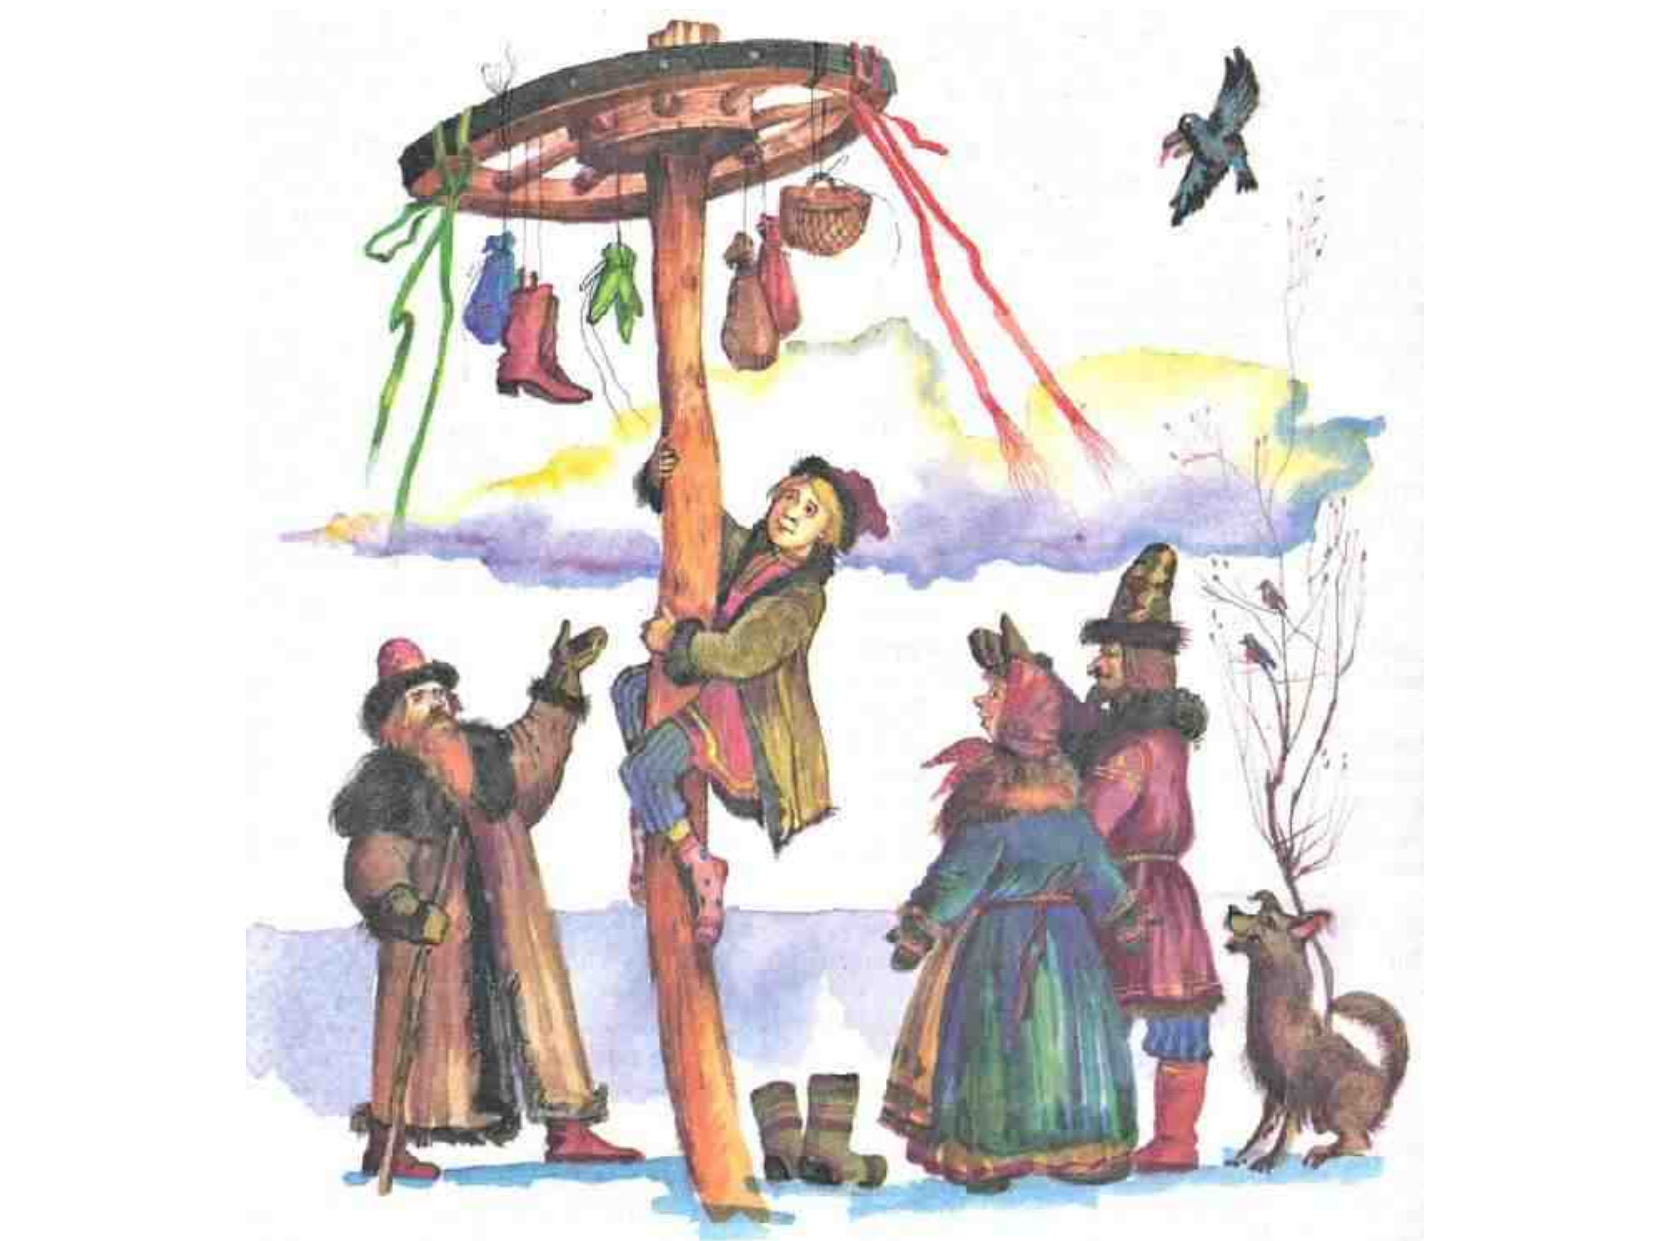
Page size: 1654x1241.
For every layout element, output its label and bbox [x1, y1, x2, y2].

picture [246, 9, 1424, 1241]
